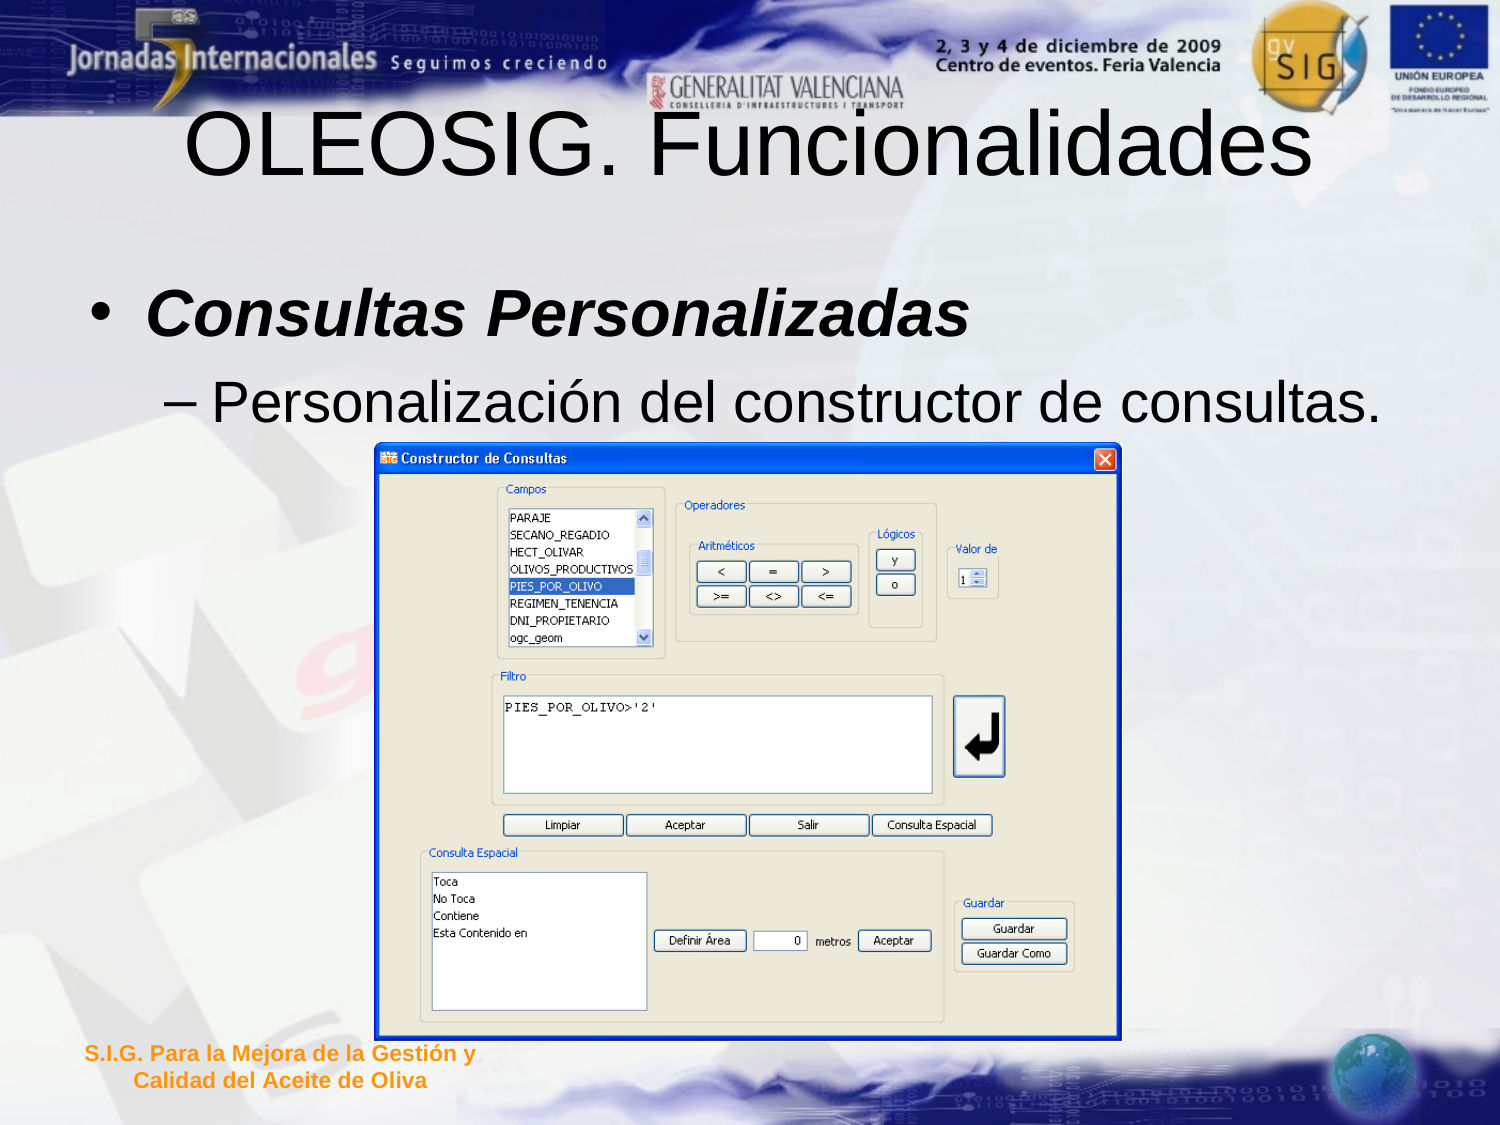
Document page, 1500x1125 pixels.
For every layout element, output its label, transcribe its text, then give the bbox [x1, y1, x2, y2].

title OLEOSIG. Funcionalidades [75, 45, 1426, 233]
list Consultas Personalizadas Personalización del constructor de consultas. [75, 262, 1426, 1006]
picture [0, 0, 1500, 1125]
title S.I.G. Para la Mejora de la Gestión y Calidad del Aceite de Oliva [59, 1003, 502, 1125]
